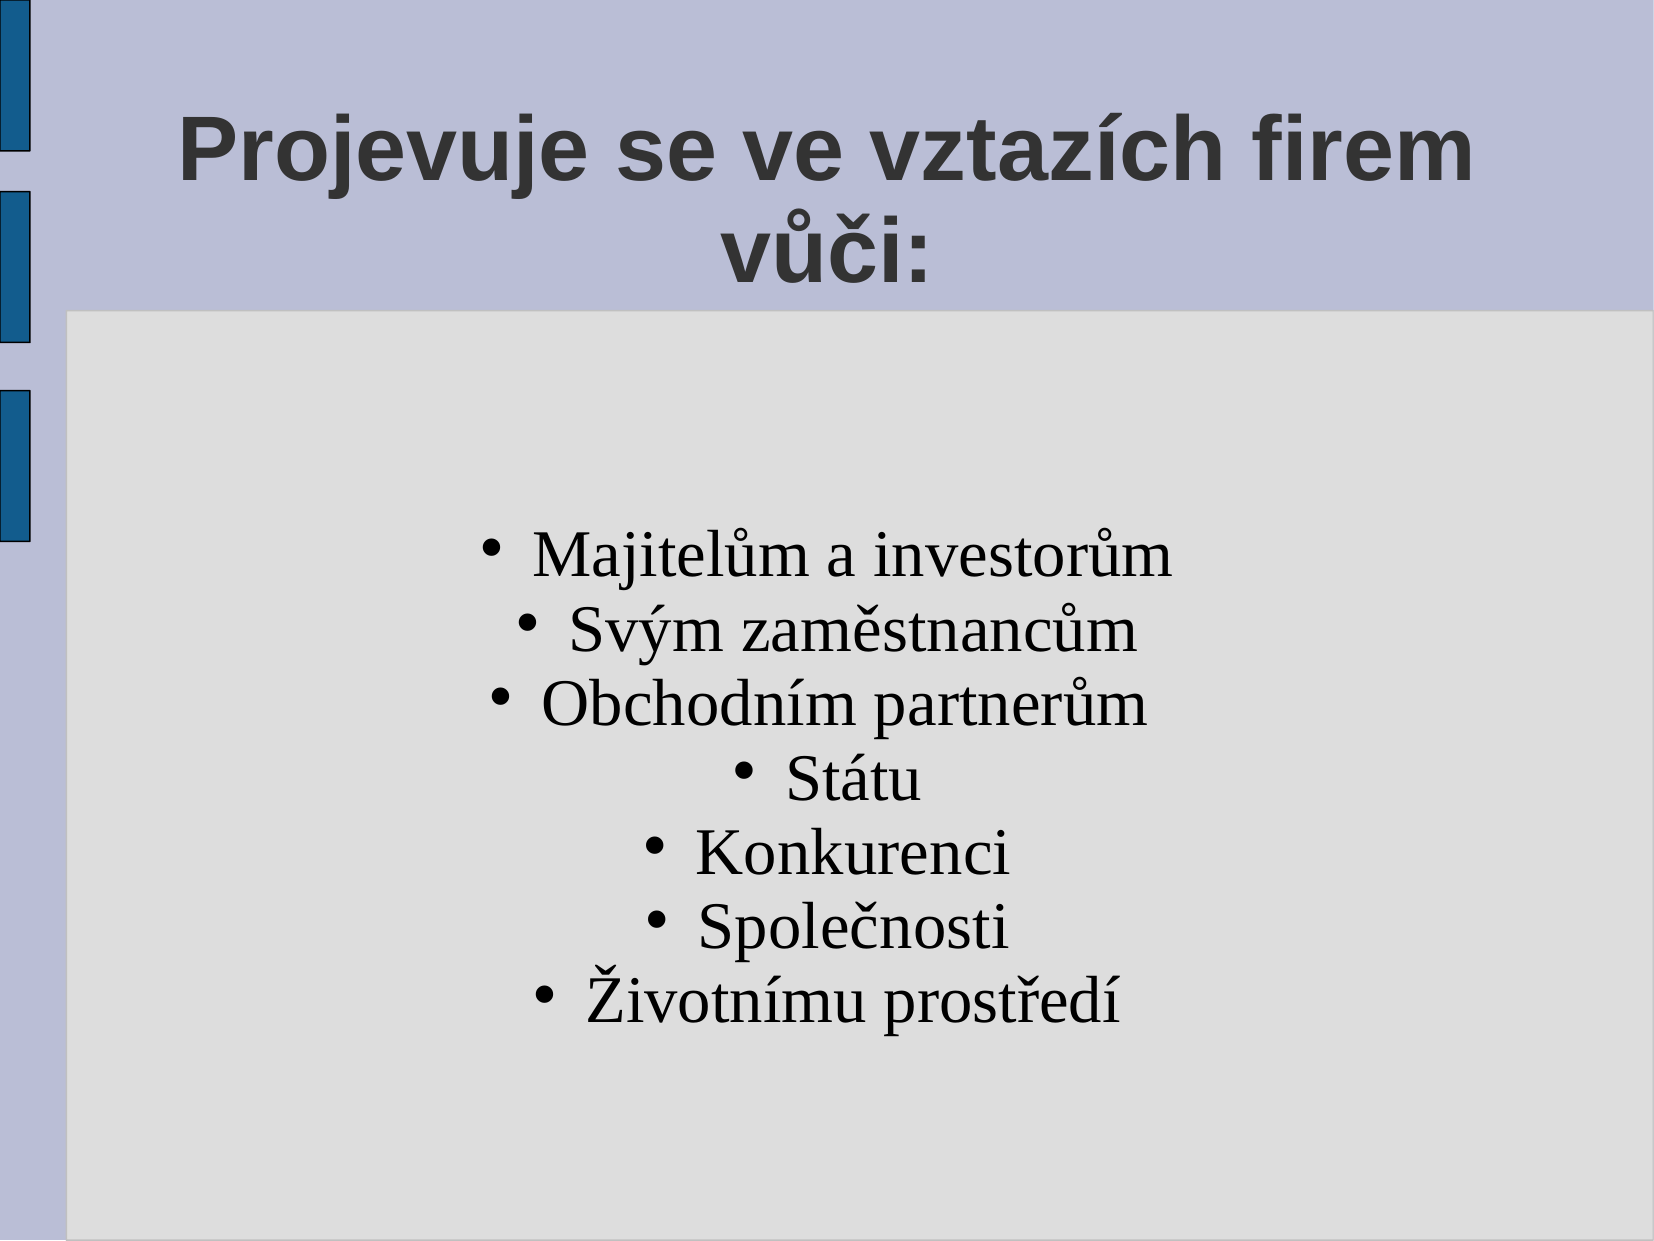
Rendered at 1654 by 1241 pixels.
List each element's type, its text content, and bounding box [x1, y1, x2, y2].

title Projevuje se ve vztazích firem vůči: [121, 92, 1534, 298]
subtitle Majitelům a investorům Svým zaměstnancům Obchodním partnerům Státu Konkurenci Společnosti Životnímu prostředí [121, 352, 1534, 1119]
